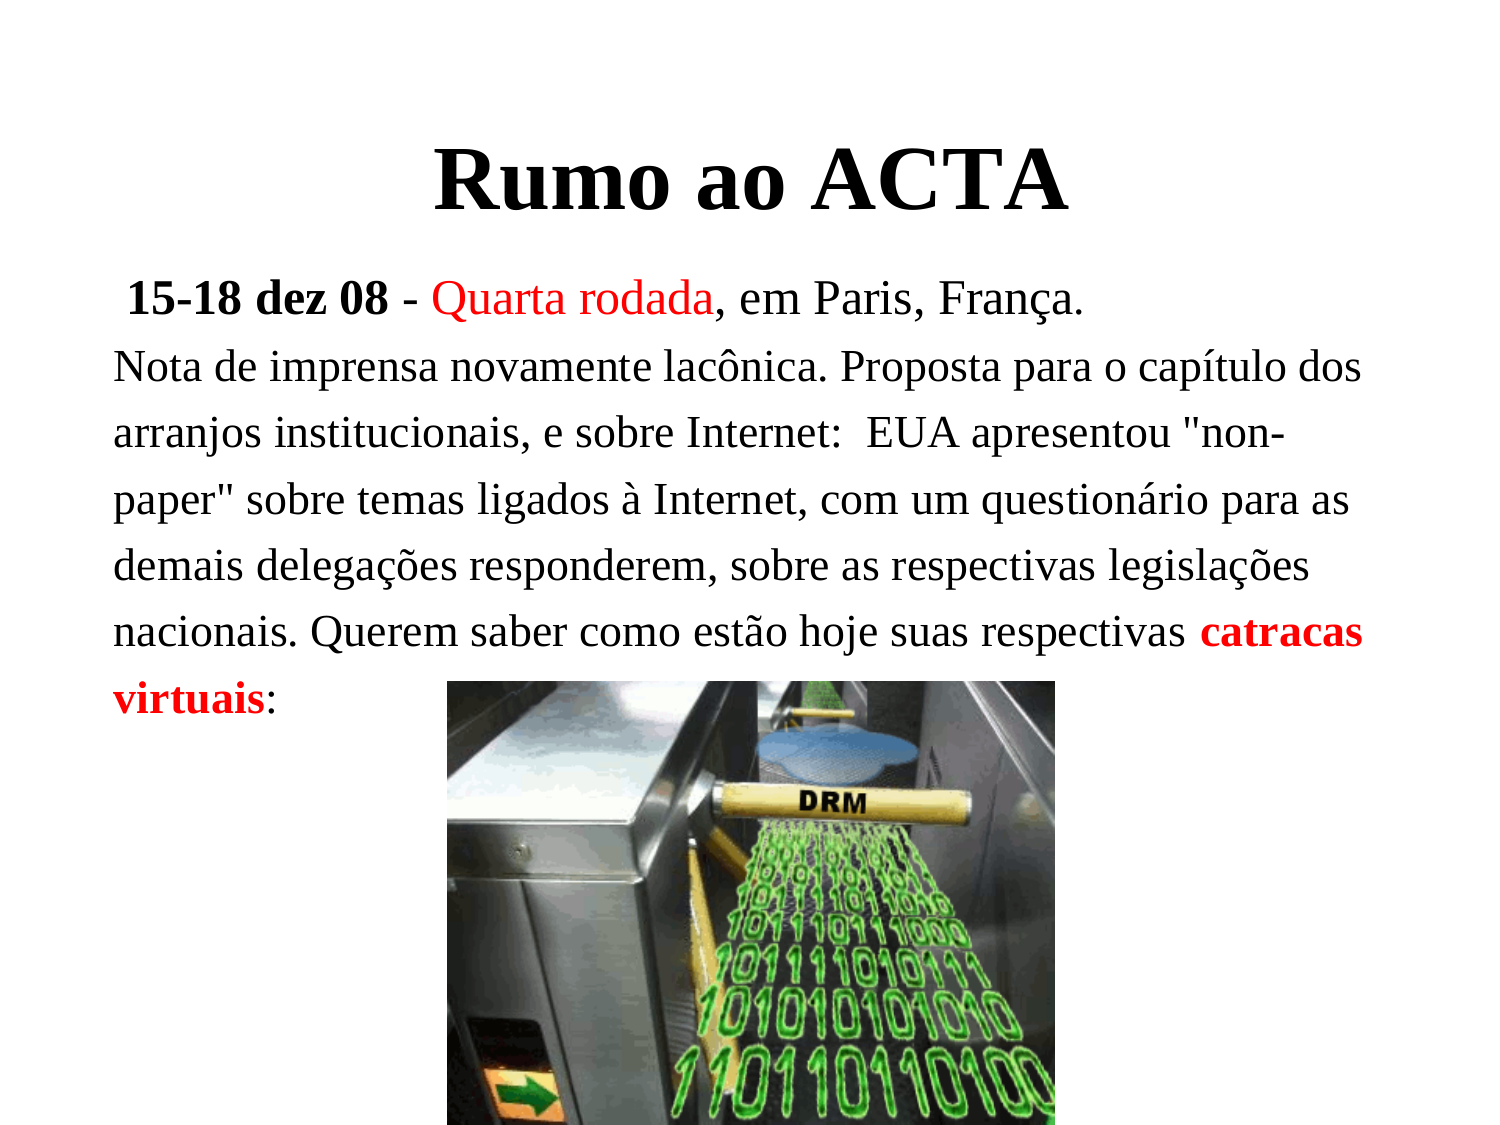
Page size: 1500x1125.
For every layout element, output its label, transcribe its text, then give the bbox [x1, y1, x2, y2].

title Rumo ao ACTA [87, 52, 1416, 307]
text_box 15-18 dez 08 - Quarta rodada, em Paris, França. Nota de imprensa novamente lacônica. Proposta para o capítulo dos arranjos institucionais, e sobre Internet: EUA apresentou "non-paper" sobre temas ligados à Internet, com um questionário para as demais delegações responderem, sobre as respectivas legislações nacionais. Querem saber como estão hoje suas respectivas catracas virtuais: [98, 245, 1425, 731]
picture [447, 681, 1055, 1125]
